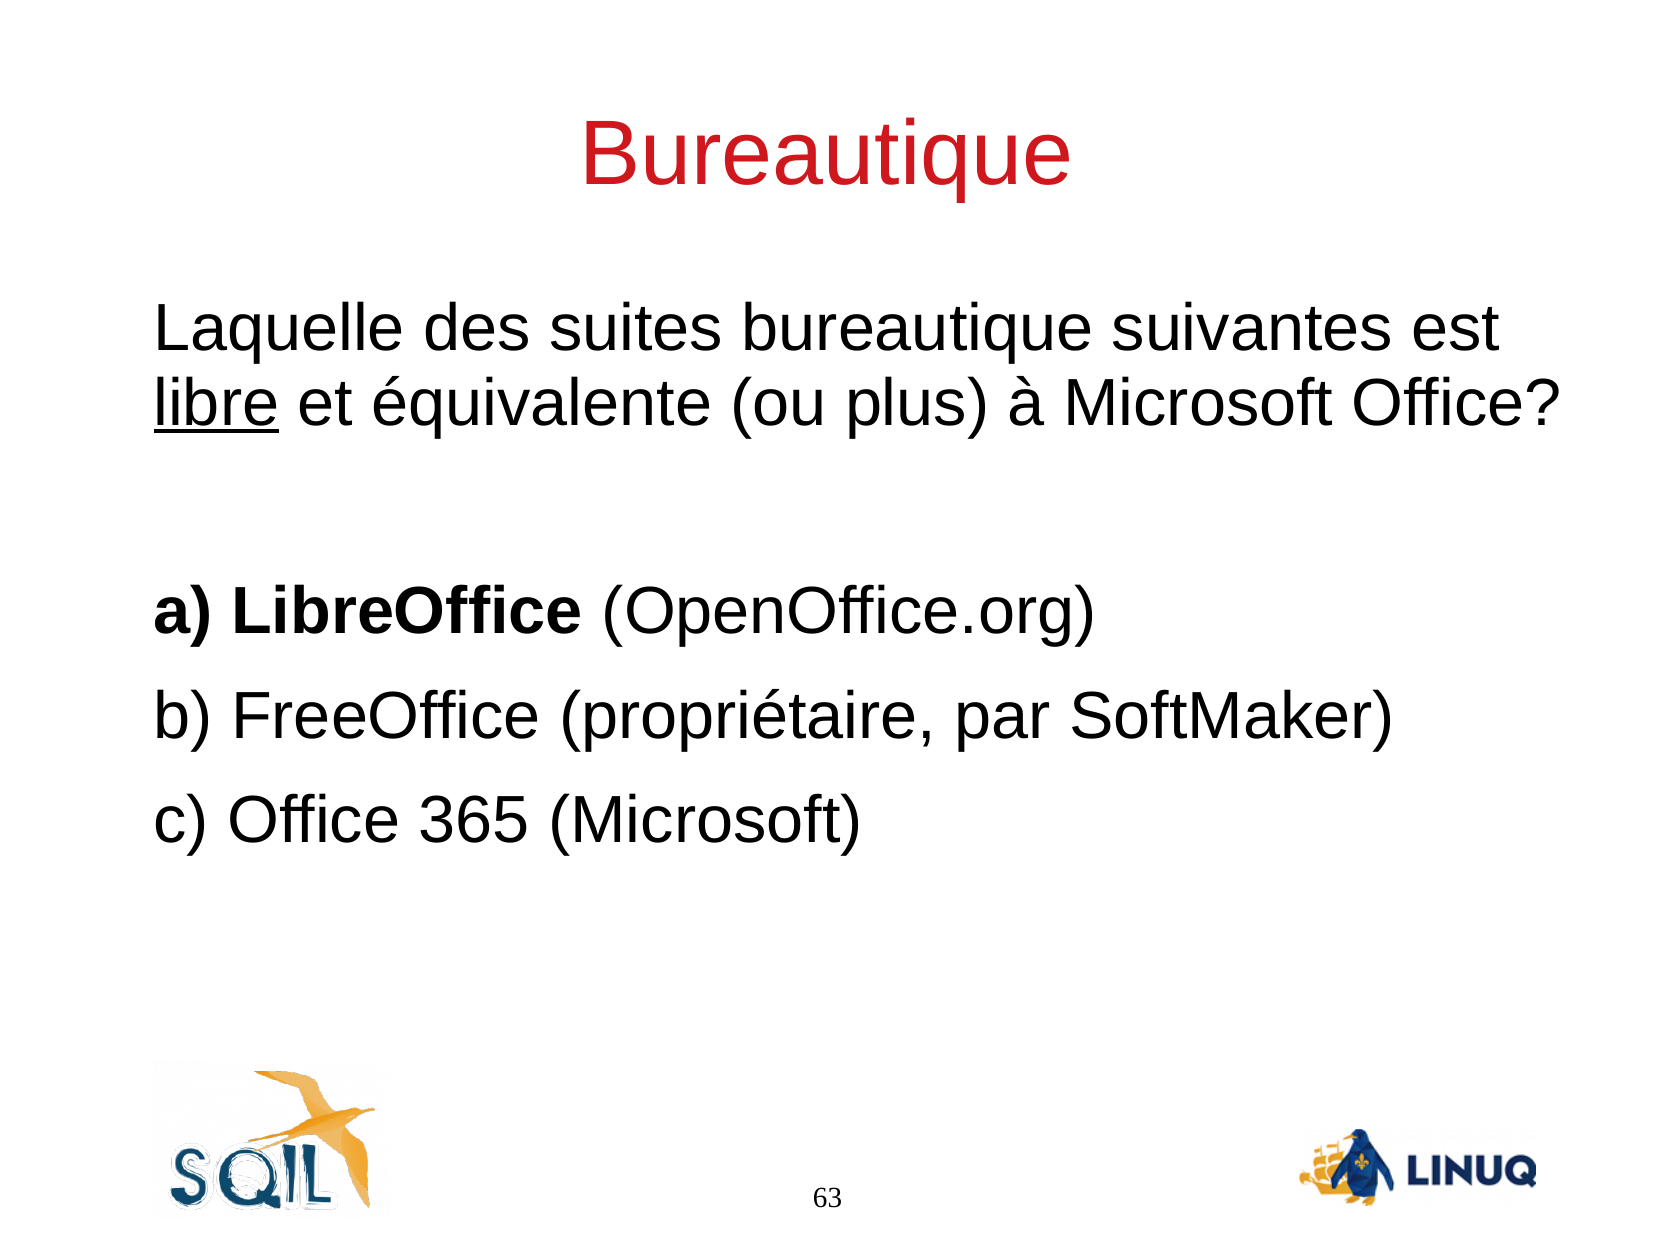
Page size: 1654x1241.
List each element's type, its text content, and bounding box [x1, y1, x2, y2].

picture [1299, 1129, 1536, 1206]
picture [153, 1060, 390, 1220]
list Laquelle des suites bureautique suivantes est libre et équivalente (ou plus) à Microsoft Office? a) LibreOffice (OpenOffice.org) b) FreeOffice (propriétaire, par SoftMaker) c) Office 365 (Microsoft) [82, 290, 1571, 1010]
title Bureautique [82, 49, 1571, 257]
